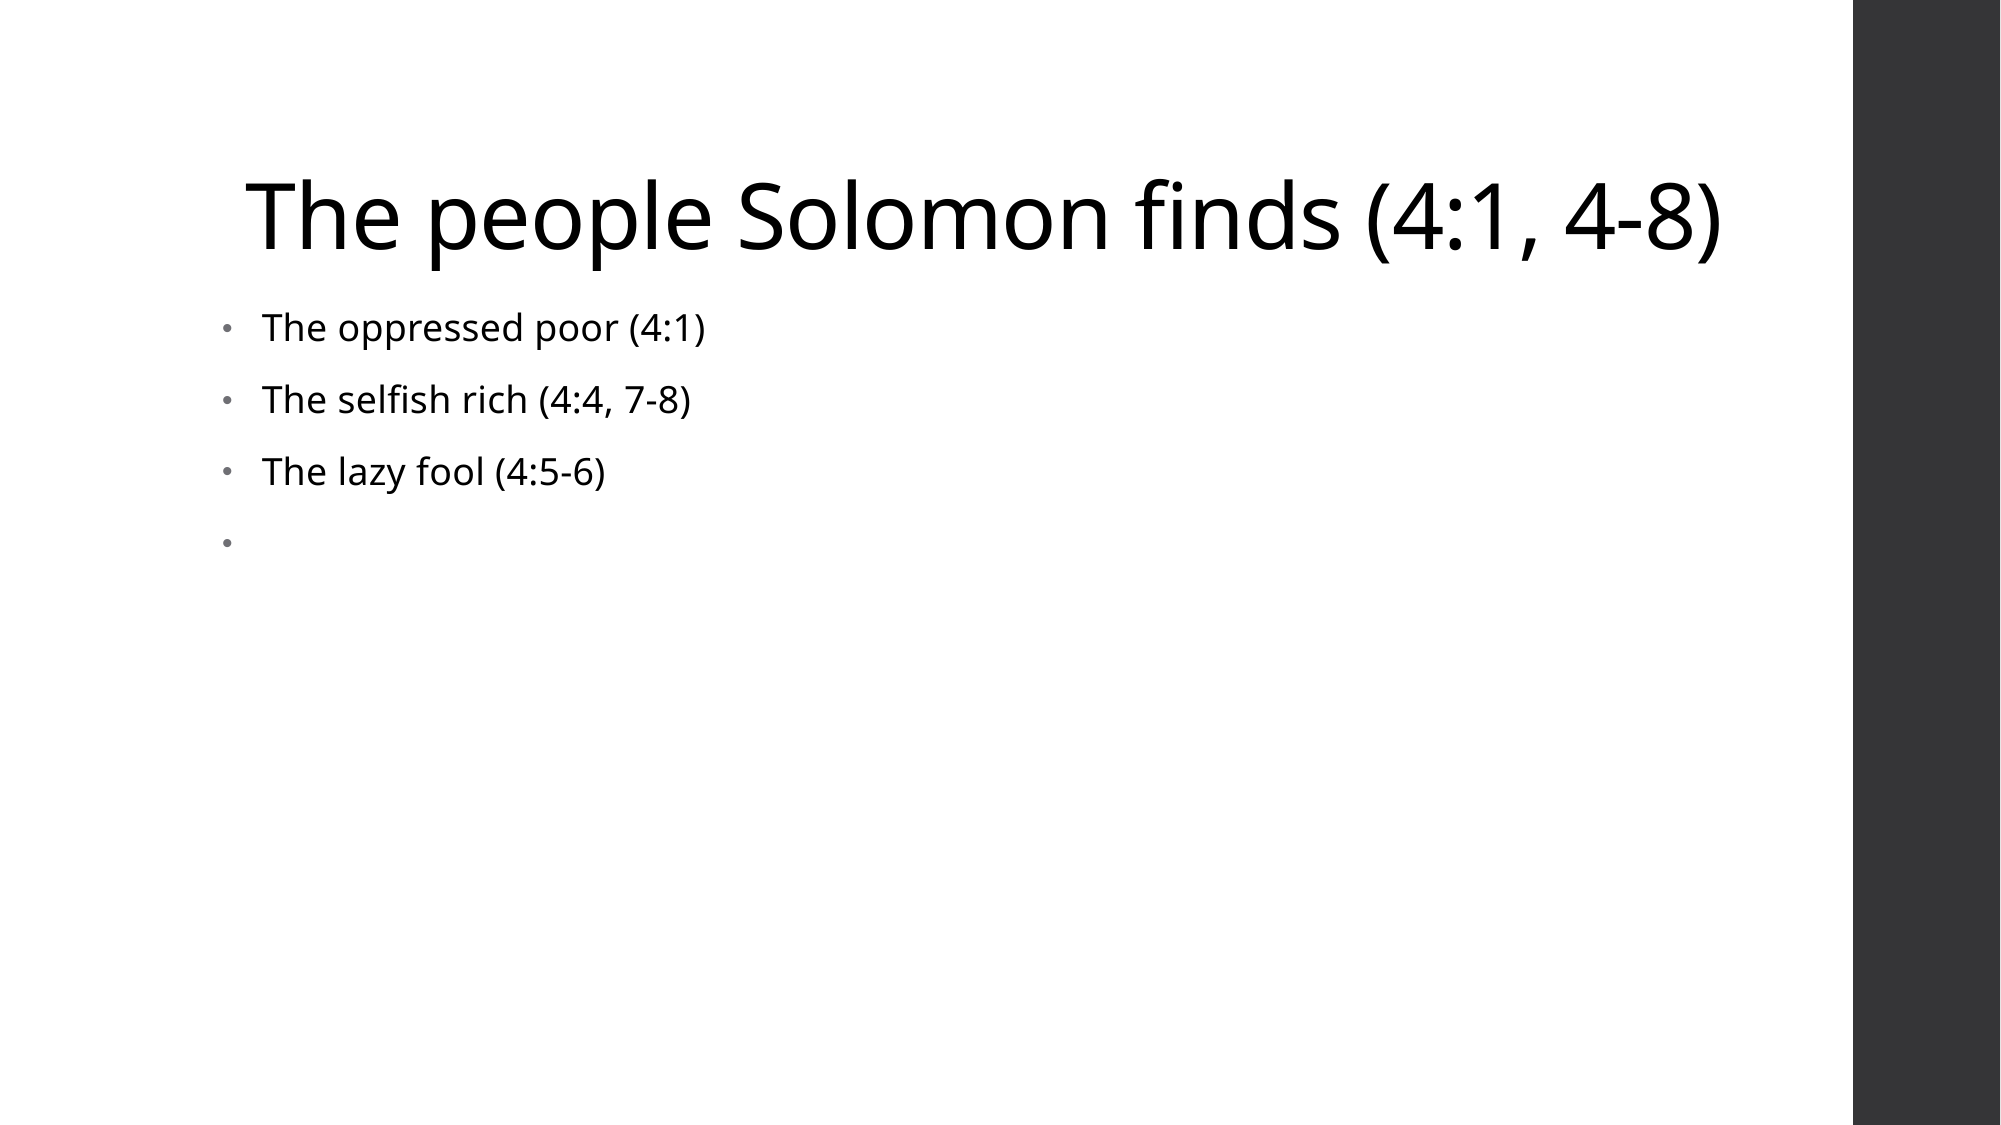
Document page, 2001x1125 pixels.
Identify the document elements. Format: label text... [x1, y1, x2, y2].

list The oppressed poor (4:1) The selfish rich (4:4, 7-8) The lazy fool (4:5-6) [206, 299, 1617, 1014]
title The people Solomon finds (4:1, 4-8) [206, 60, 1797, 278]
